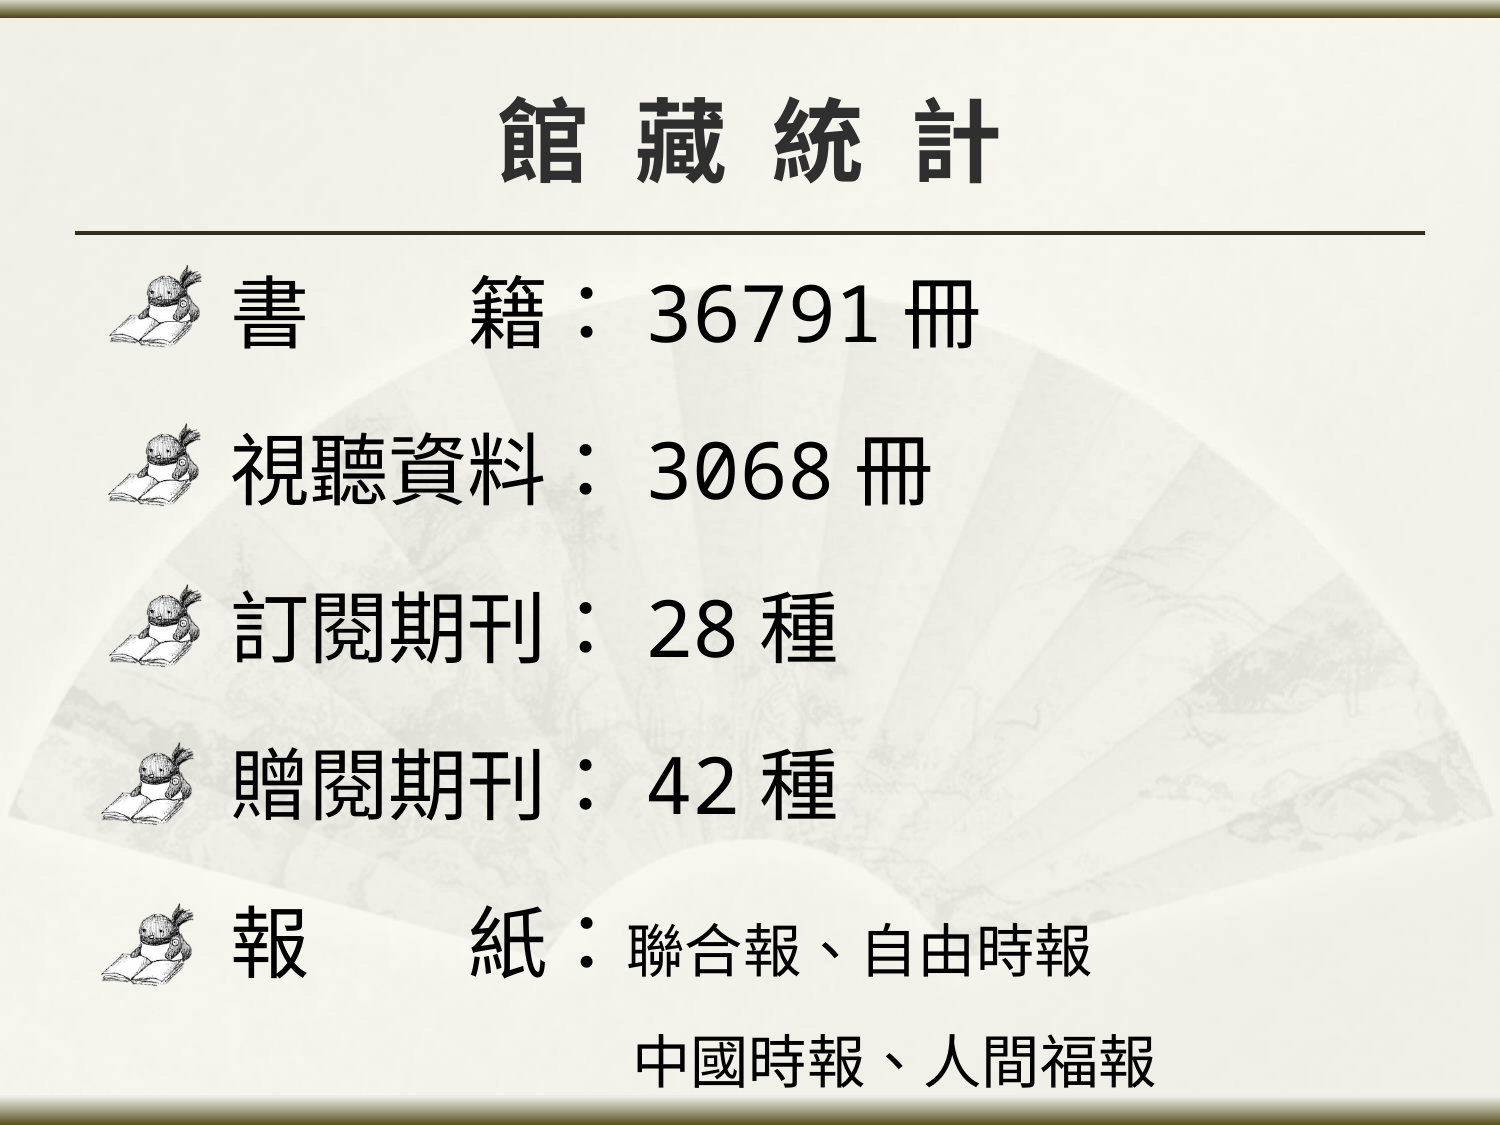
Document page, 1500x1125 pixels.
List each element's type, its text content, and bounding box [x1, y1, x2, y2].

picture [88, 881, 211, 996]
picture [96, 243, 219, 358]
picture [88, 720, 211, 835]
picture [95, 401, 218, 516]
text_box 書 籍：36791冊 視聽資料：3068冊 訂閱期刊：28種 贈閱期刊：42種 報 紙：聯合報、自由時報 中國時報、人間福報 [77, 255, 1447, 1094]
picture [96, 562, 219, 677]
title 館 藏 統 計 [75, 45, 1426, 233]
